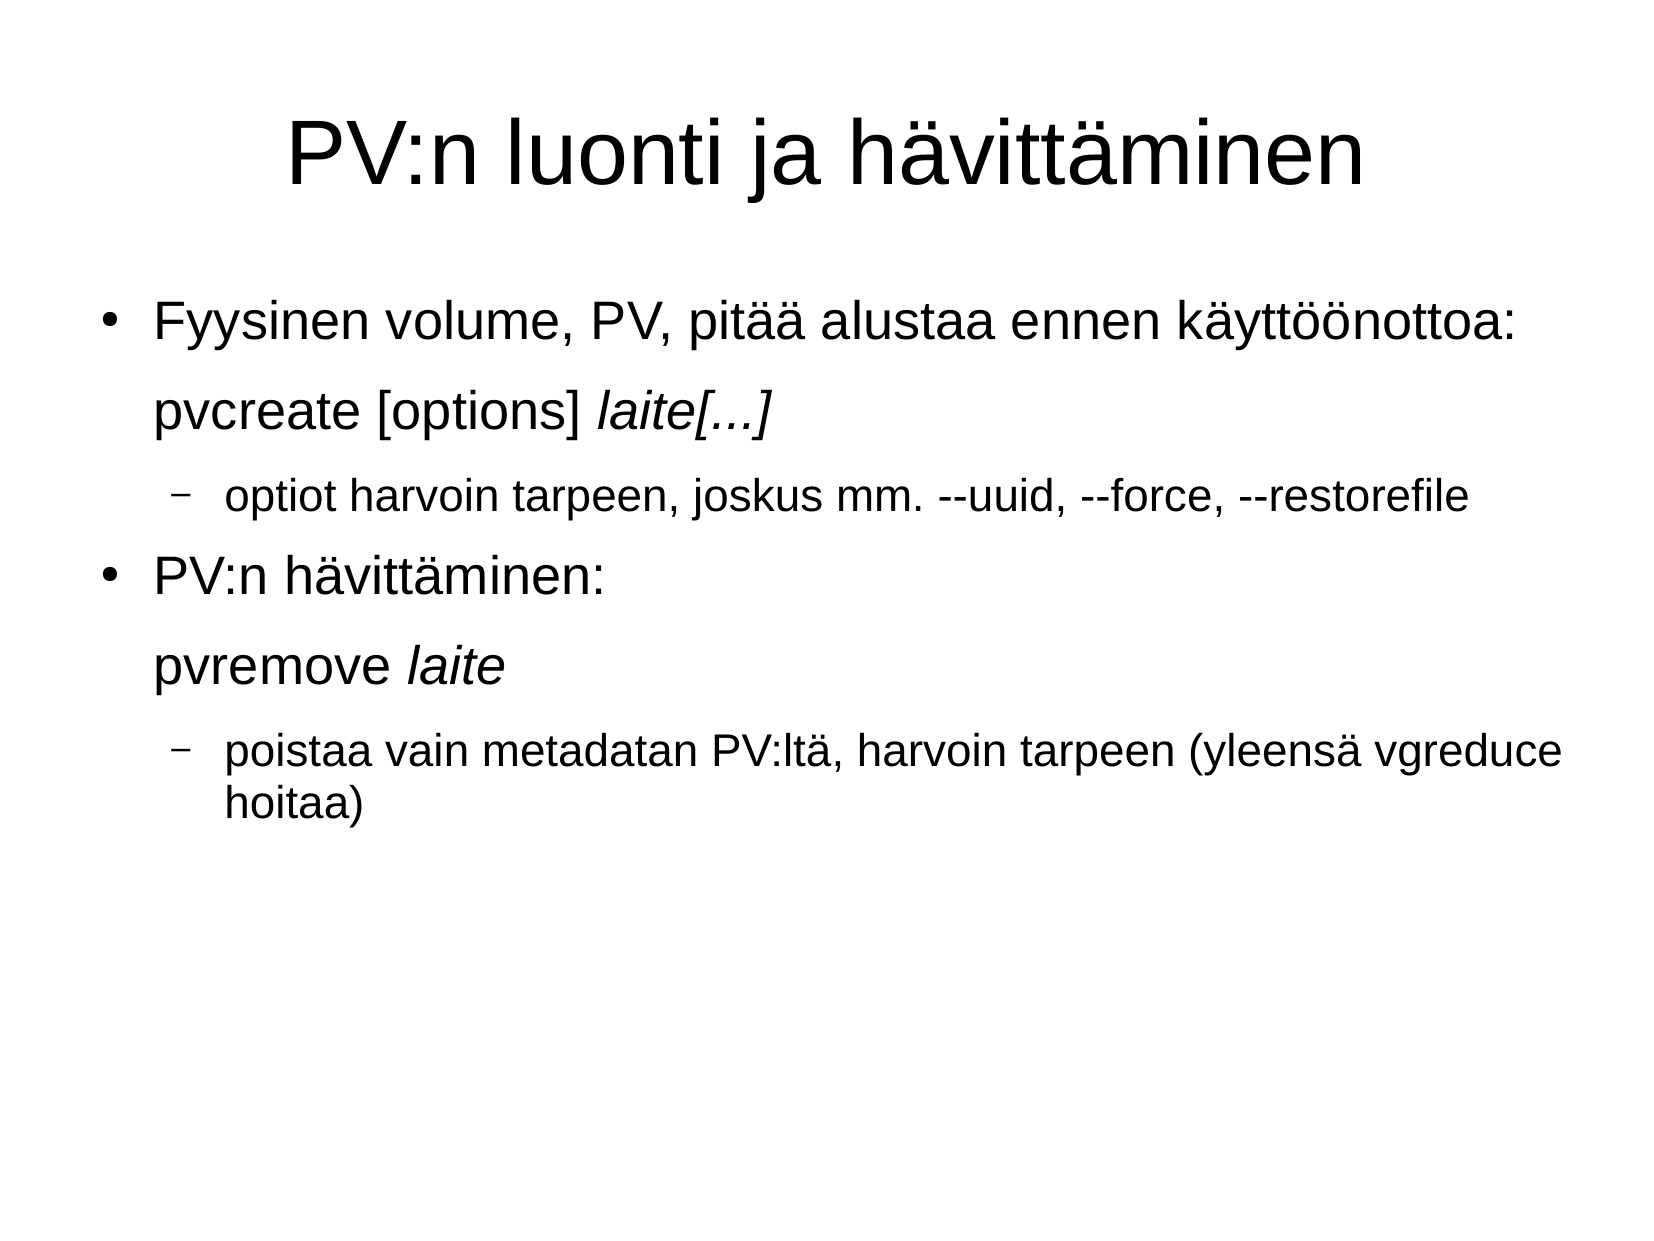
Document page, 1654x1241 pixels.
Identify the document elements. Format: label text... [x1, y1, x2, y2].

title PV:n luonti ja hävittäminen [82, 49, 1571, 257]
list Fyysinen volume, PV, pitää alustaa ennen käyttöönottoa: pvcreate [options] laite[...] optiot harvoin tarpeen, joskus mm. --uuid, --force, --restorefile PV:n hävittäminen: pvremove laite poistaa vain metadatan PV:ltä, harvoin tarpeen (yleensä vgreduce hoitaa) [82, 290, 1571, 1010]
